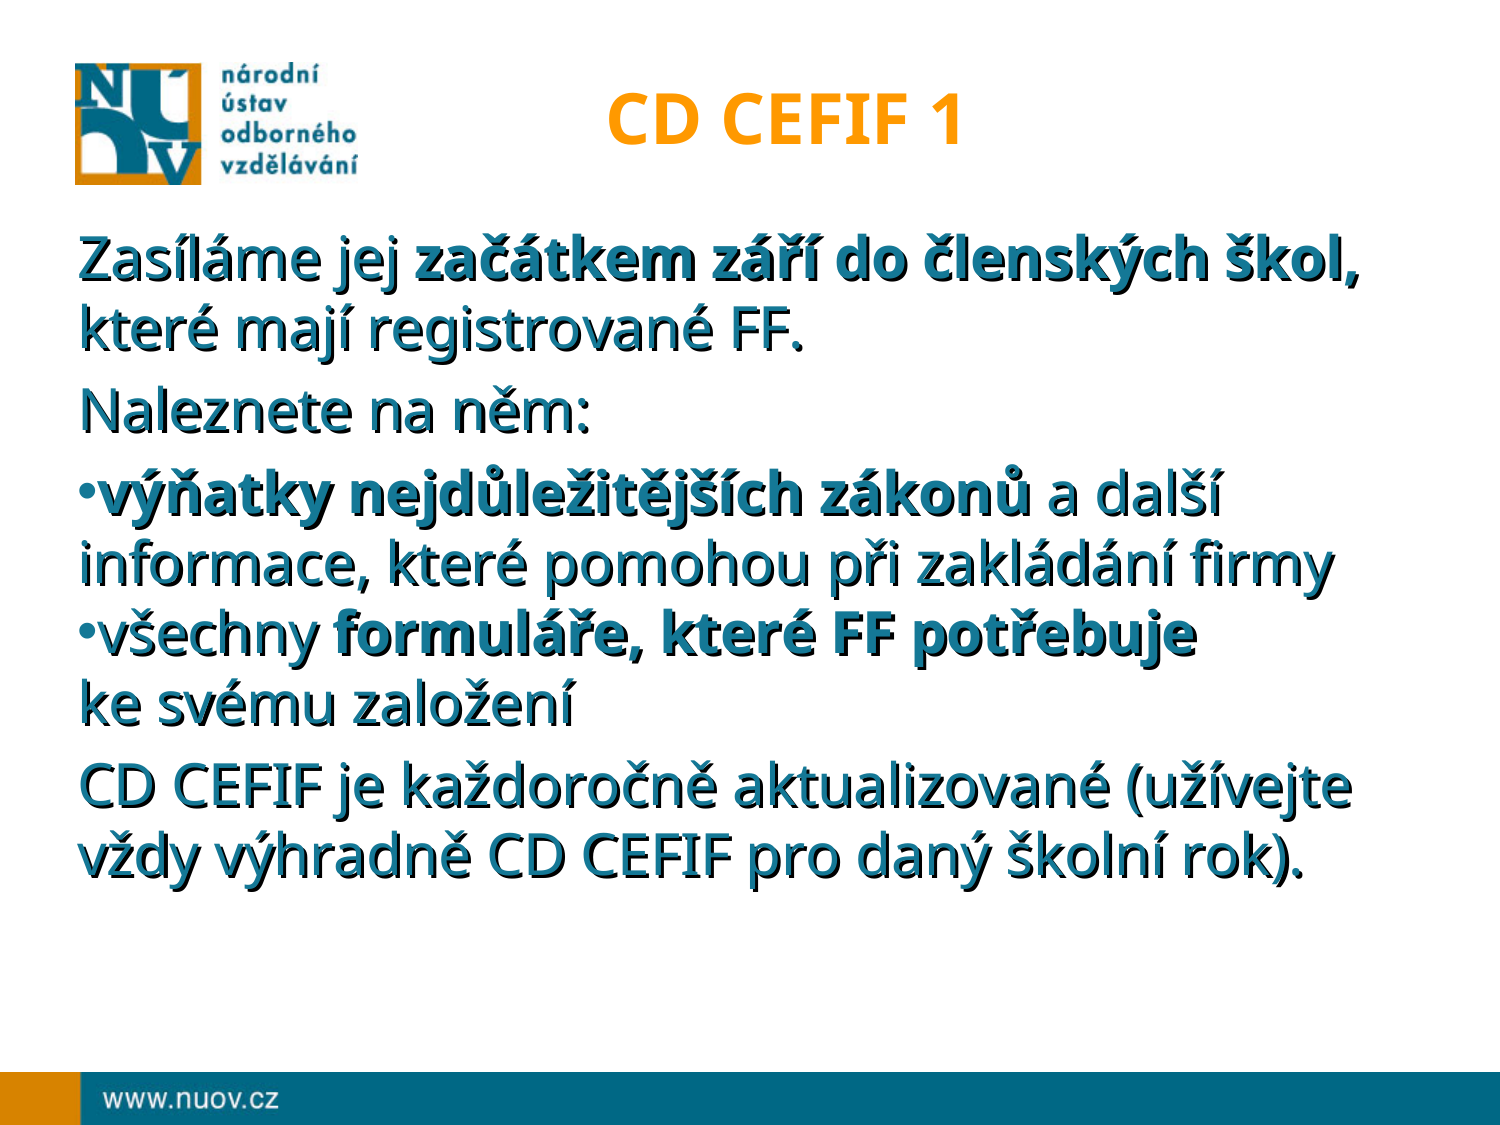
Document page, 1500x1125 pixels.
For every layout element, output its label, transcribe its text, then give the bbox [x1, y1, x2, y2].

text_box [75, 62, 358, 185]
text_box [0, 1072, 1500, 1125]
title CD CEFIF 1 [374, 37, 1475, 176]
text_box Zasíláme jej začátkem září do členských škol, které mají registrované FF. Naleznete na něm: výňatky nejdůležitějších zákonů a další informace, které pomohou při zakládání firmy všechny formuláře, které FF potřebuje ke svému založení CD CEFIF je každoročně aktualizované (užívejte vždy výhradně CD CEFIF pro daný školní rok). [62, 212, 1475, 896]
